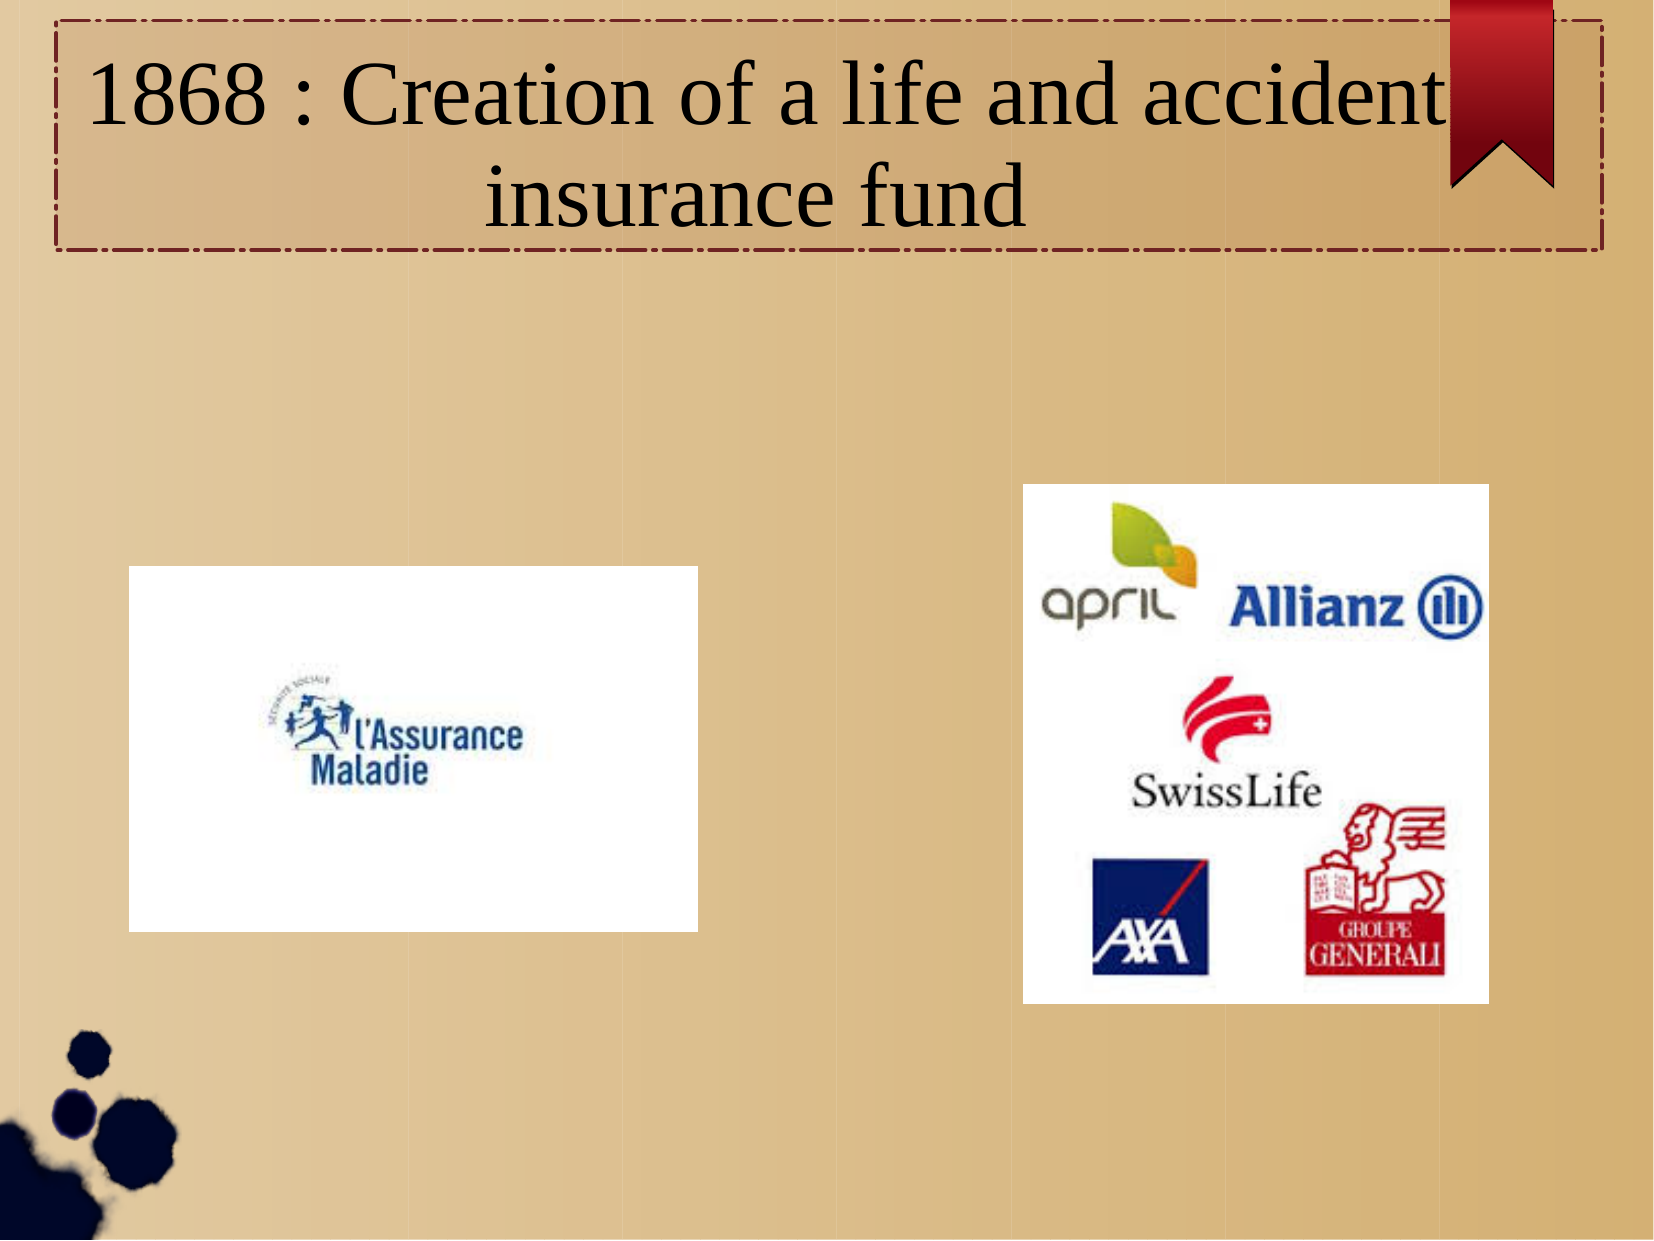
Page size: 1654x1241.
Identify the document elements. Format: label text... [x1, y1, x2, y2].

picture [1023, 484, 1489, 1004]
title 1868 : Creation of a life and accident insurance fund [23, 40, 1512, 249]
picture [129, 566, 698, 932]
